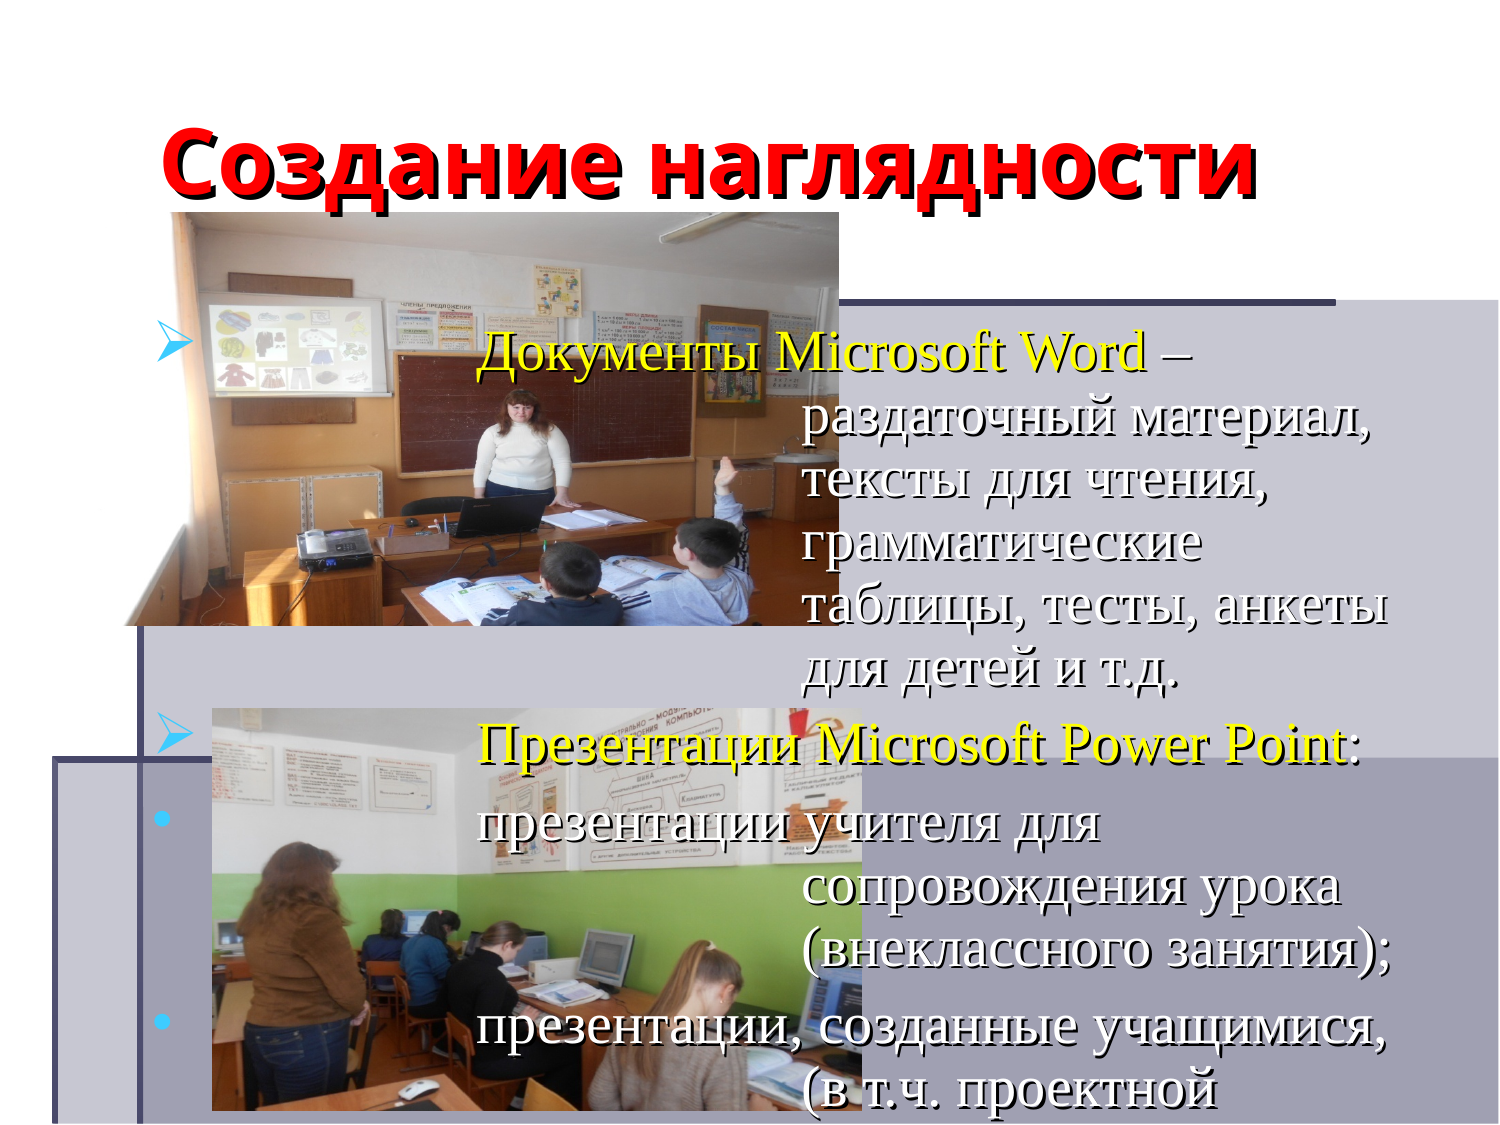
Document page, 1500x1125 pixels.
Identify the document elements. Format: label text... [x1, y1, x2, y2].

picture [212, 1001, 862, 1111]
picture [94, 276, 839, 626]
text_box Создание наглядности [75, 40, 1451, 276]
text_box Документы Microsoft Word – раздаточный материал, тексты для чтения, грамматические таблицы, тесты, анкеты для детей и т.д. Презентации Microsoft Power Point: презентации учителя для сопровождения урока (внеклассного занятия); презентации, созданные учащимися, (в т.ч. проектной деятельности). [137, 312, 1452, 1001]
picture [853, 1021, 862, 1041]
